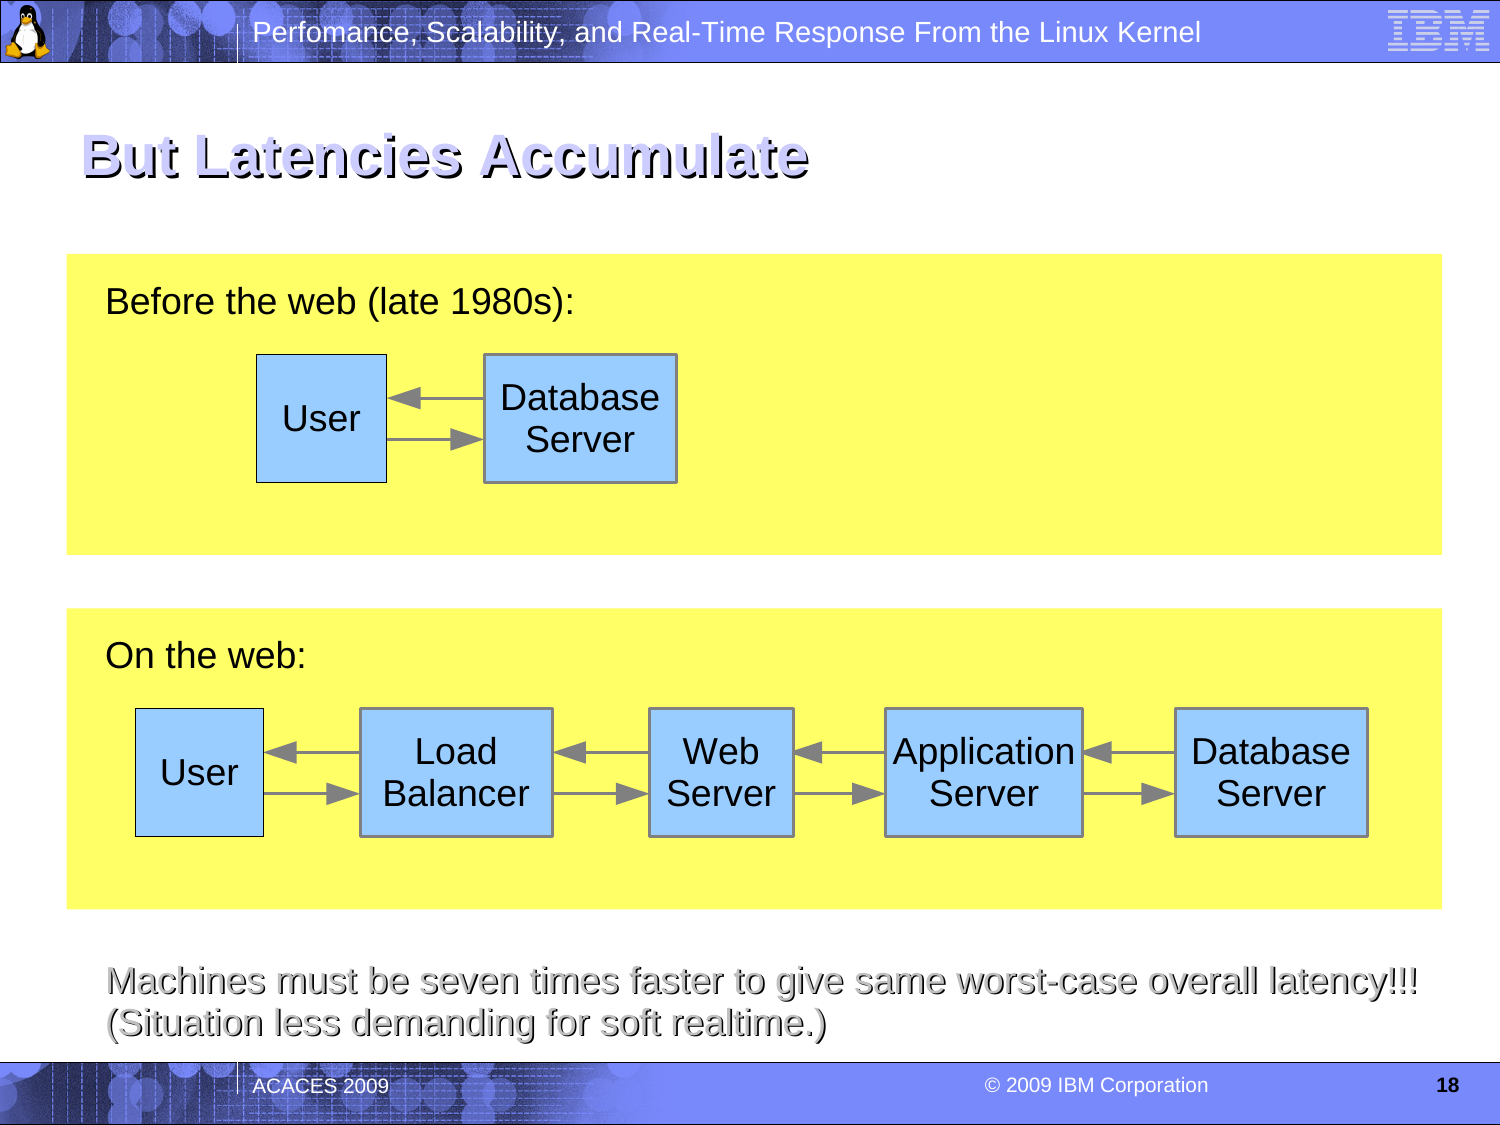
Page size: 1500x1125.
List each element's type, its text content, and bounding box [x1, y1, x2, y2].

text_box [66, 253, 1443, 555]
text_box User [135, 708, 264, 837]
text_box On the web: [90, 627, 322, 685]
text_box Load Balancer [360, 708, 553, 837]
text_box Machines must be seven times faster to give same worst-case overall latency!!! (Situation less demanding for soft realtime.) [90, 951, 1434, 1051]
text_box Database Server [484, 354, 677, 483]
text_box Web Server [649, 708, 794, 837]
picture [0, 1063, 1500, 1124]
picture [1, 1, 1500, 62]
text_box Database Server [1175, 708, 1368, 837]
text_box User [256, 354, 387, 483]
text_box [66, 608, 1443, 910]
text_box Before the web (late 1980s): [90, 273, 591, 330]
text_box Application Server [885, 708, 1083, 837]
title But Latencies Accumulate [79, 116, 1433, 199]
